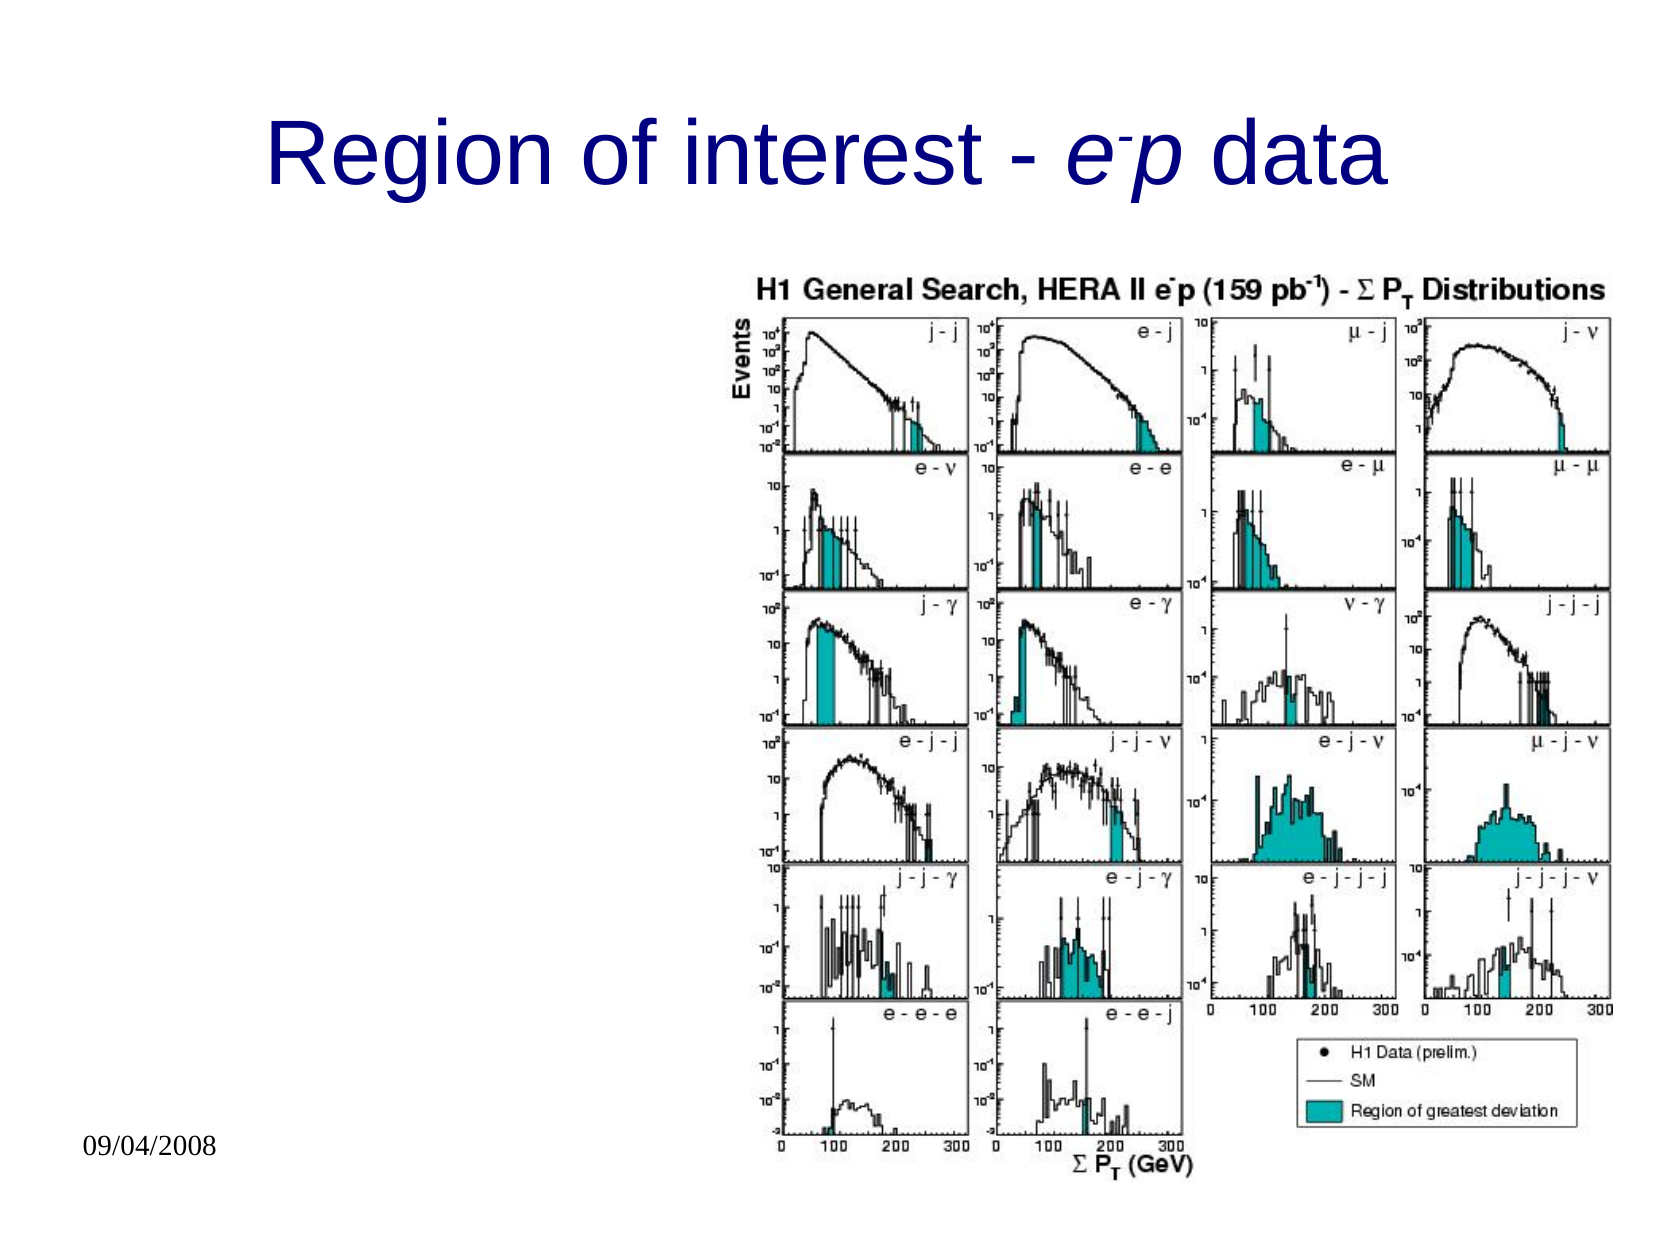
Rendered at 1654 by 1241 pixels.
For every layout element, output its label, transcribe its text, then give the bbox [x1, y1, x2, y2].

picture [712, 262, 1613, 1182]
title Region of interest - e-p data [82, 49, 1571, 257]
